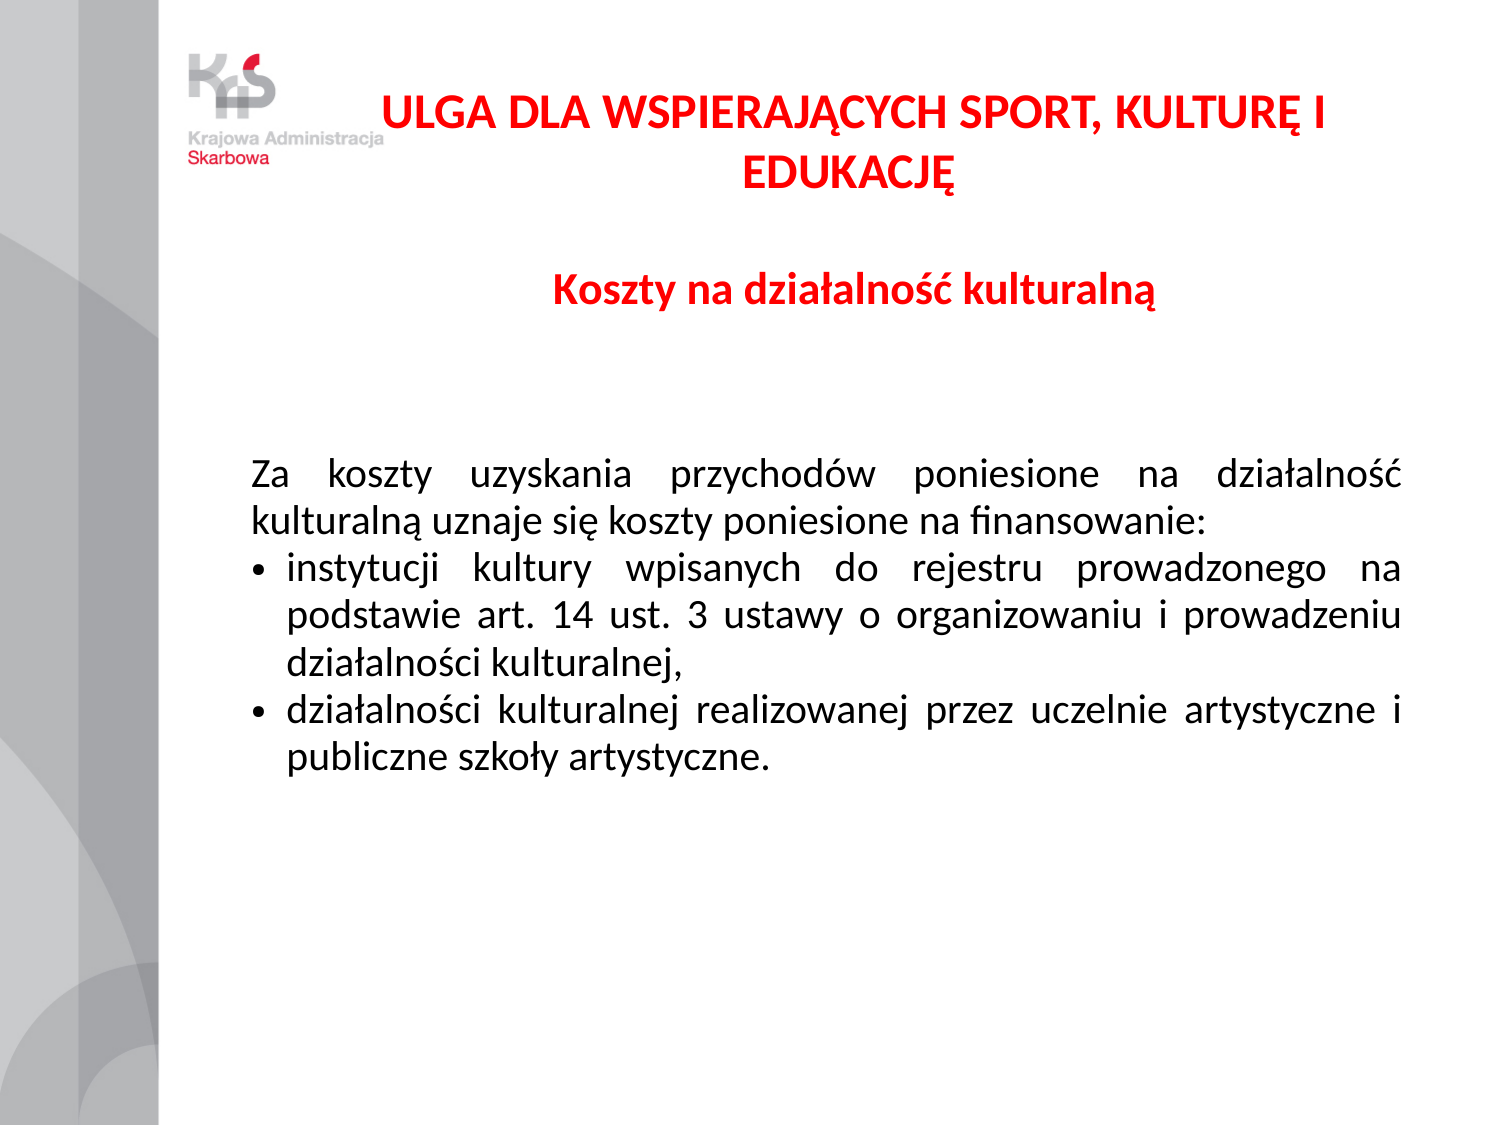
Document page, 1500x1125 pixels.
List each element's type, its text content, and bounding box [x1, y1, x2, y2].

text_box Za koszty uzyskania przychodów poniesione na działalność kulturalną uznaje się koszty poniesione na finansowanie: instytucji kultury wpisanych do rejestru prowadzonego na podstawie art. 14 ust. 3 ustawy o organizowaniu i prowadzeniu działalności kulturalnej, działalności kulturalnej realizowanej przez uczelnie artystyczne i publiczne szkoły artystyczne. [236, 442, 1418, 827]
title Ulga dla wspierających sport, kulturę i edukację Koszty na działalność kulturalną [360, 70, 1349, 262]
picture [0, 0, 1500, 1125]
